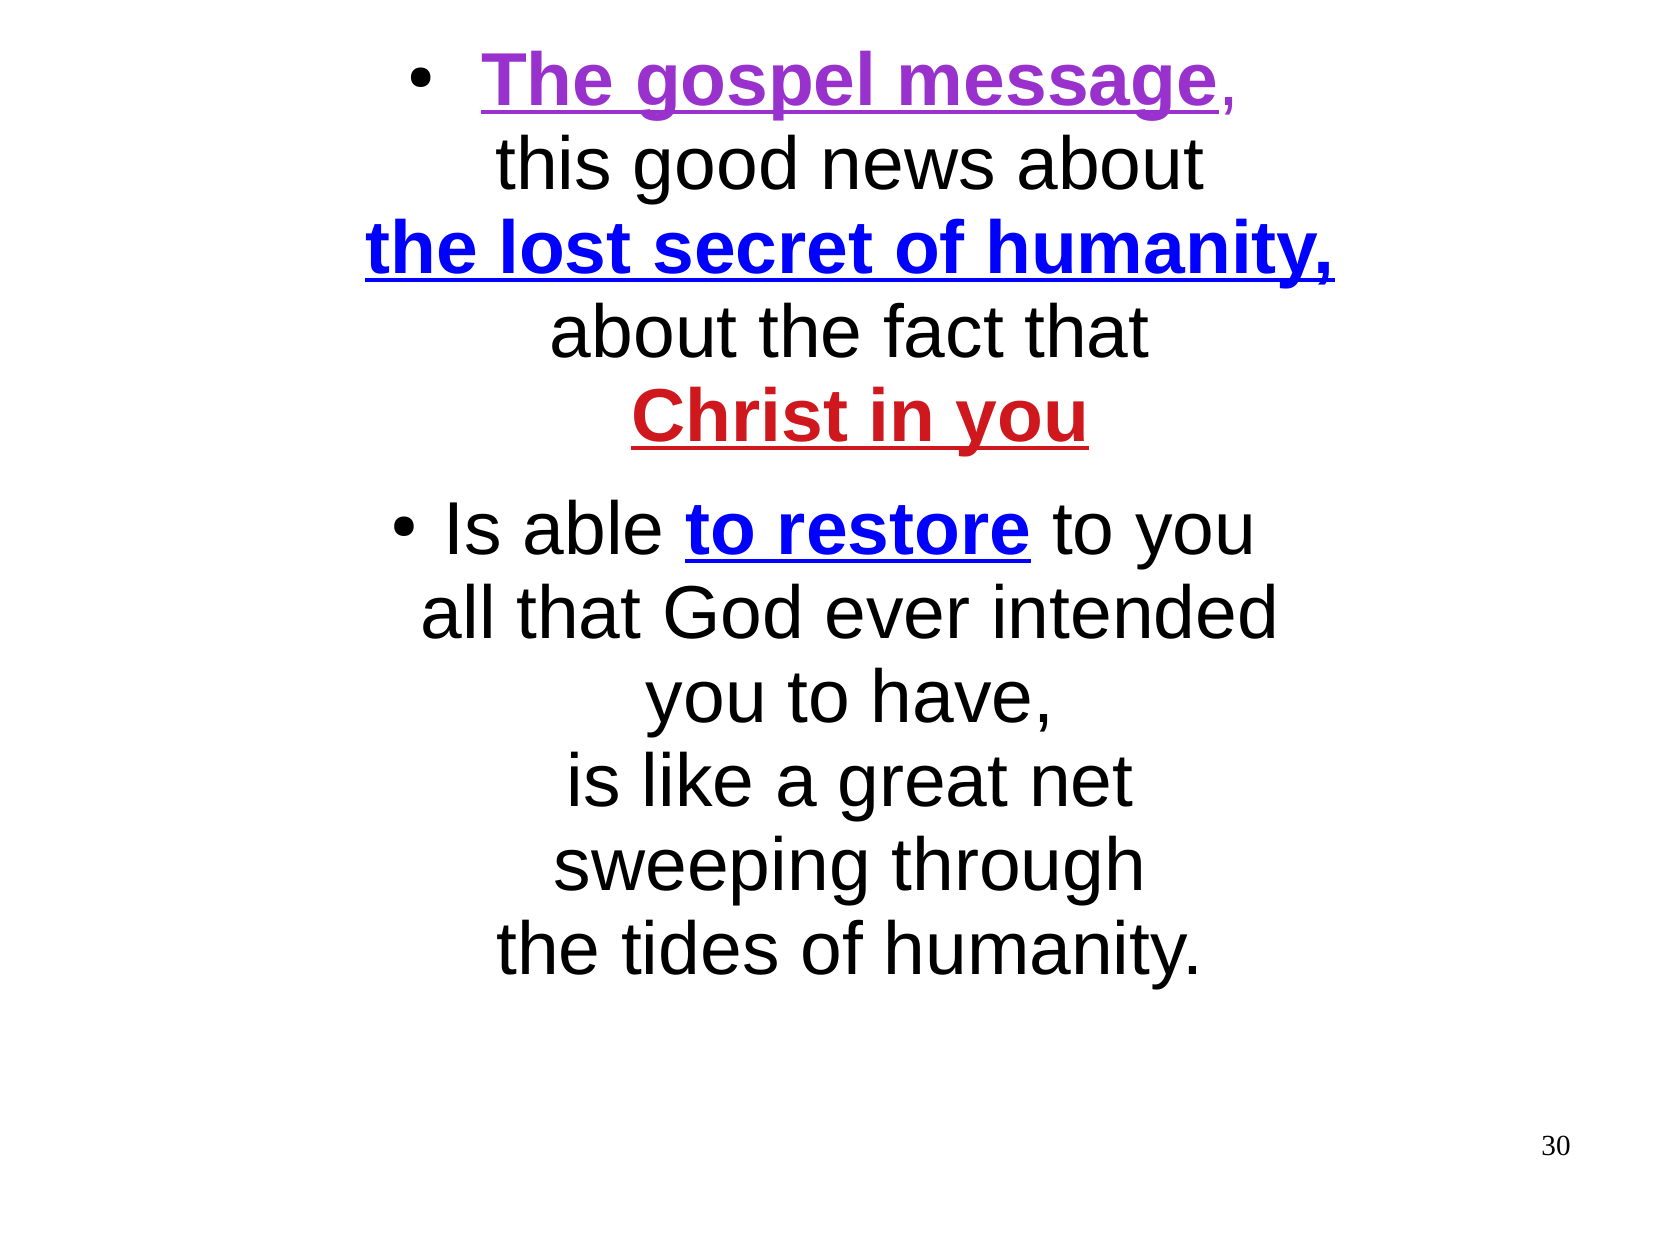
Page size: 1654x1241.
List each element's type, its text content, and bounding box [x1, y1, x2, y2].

list The gospel message, this good news about the lost secret of humanity, about the fact that Christ in you Is able to restore to you all that God ever intended you to have, is like a great net sweeping through the tides of humanity. [37, 37, 1613, 1238]
